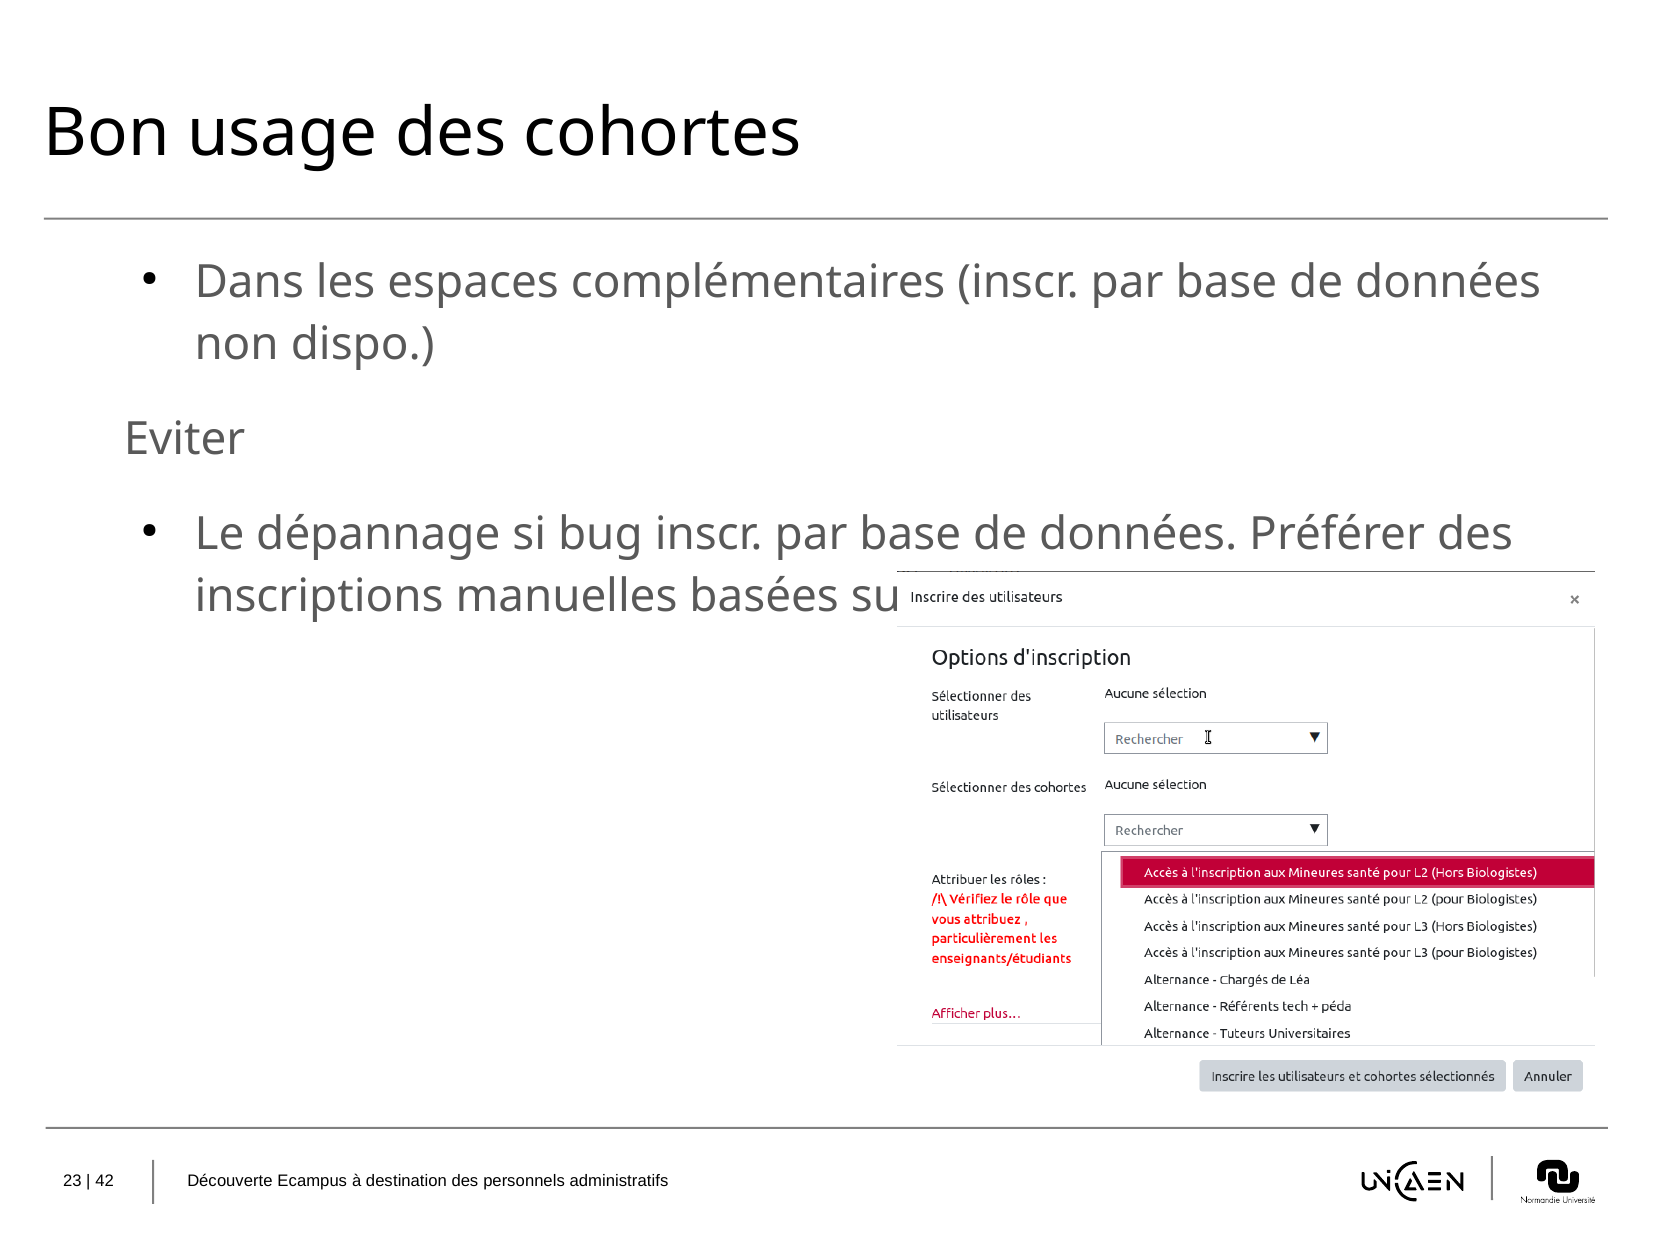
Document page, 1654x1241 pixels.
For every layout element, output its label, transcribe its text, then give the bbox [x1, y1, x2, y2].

list Dans les espaces complémentaires (inscr. par base de données non dispo.) Eviter Le dépannage si bug inscr. par base de données. Préférer des inscriptions manuelles basées sur une cohorte [123, 248, 1608, 1113]
title Bon usage des cohortes [43, 65, 1608, 193]
picture [897, 571, 1595, 1099]
